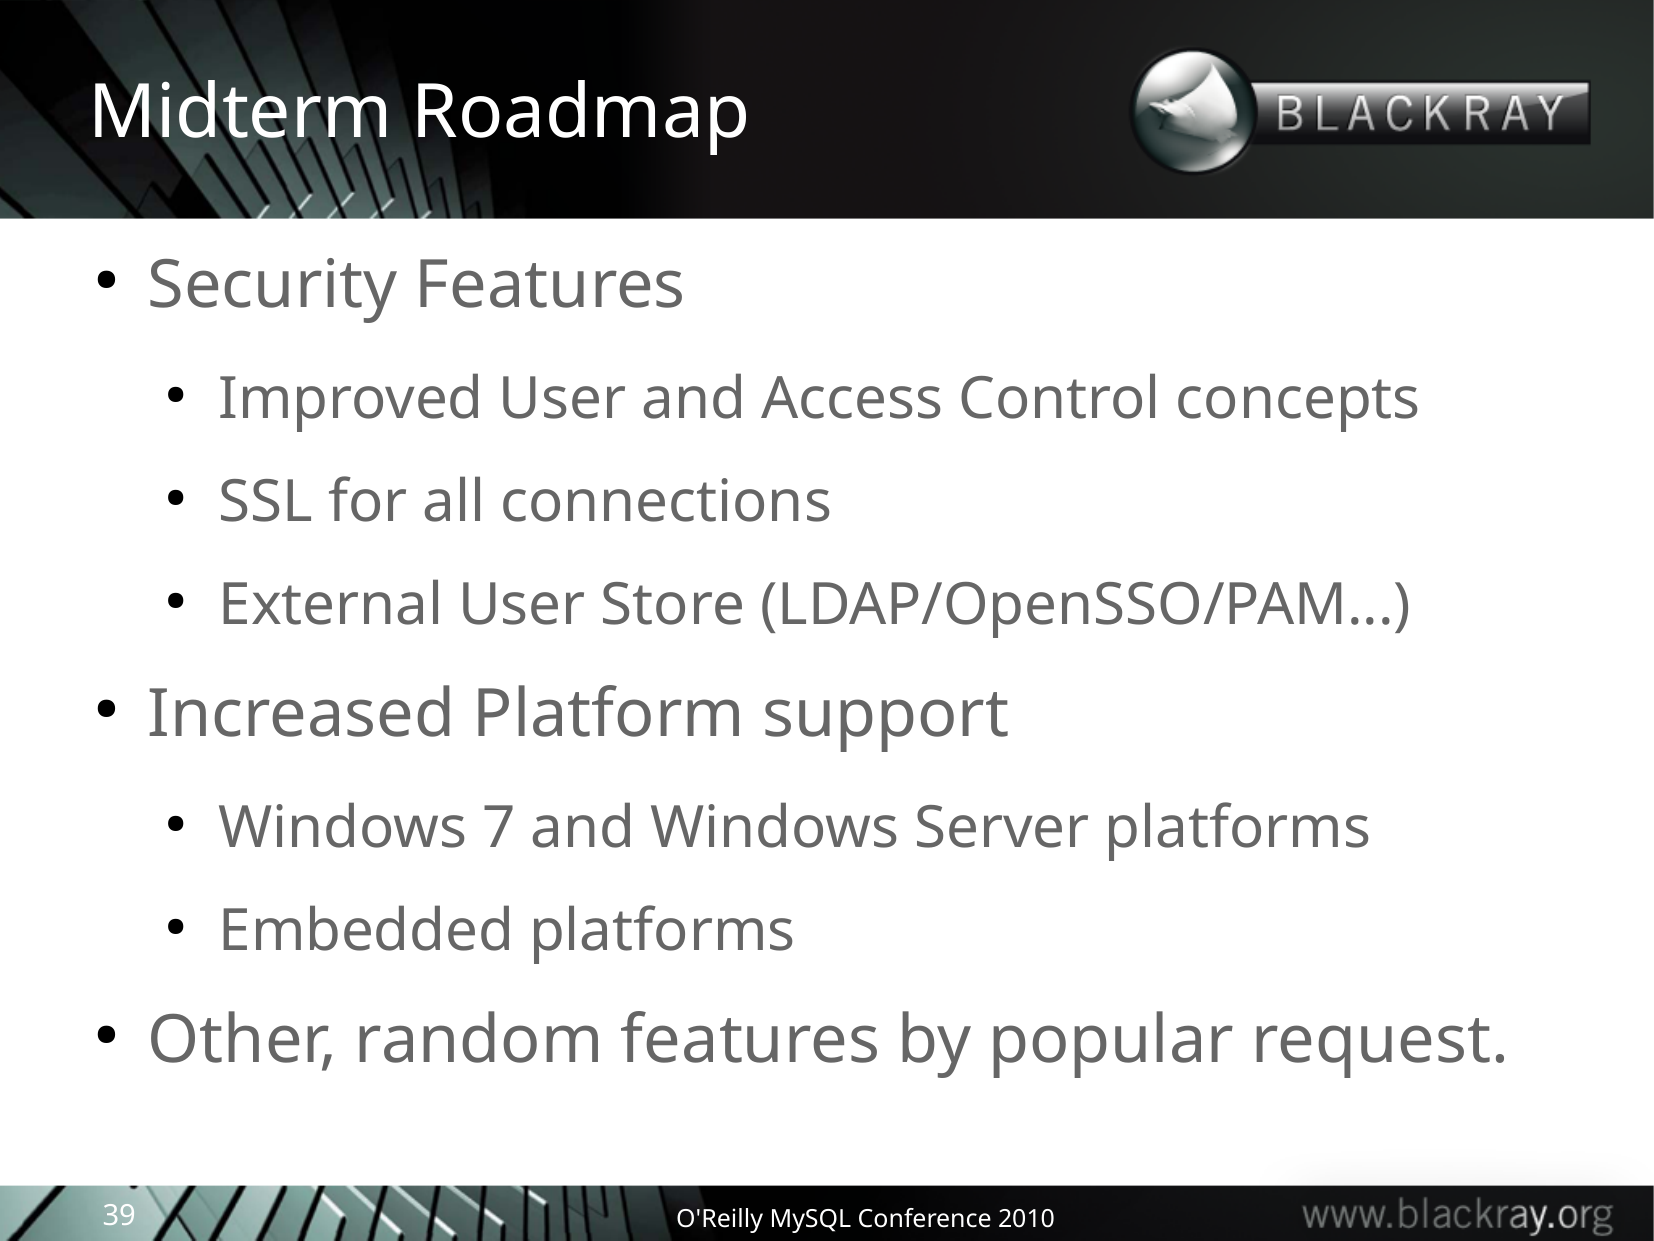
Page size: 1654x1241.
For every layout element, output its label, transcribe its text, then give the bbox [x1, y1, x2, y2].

title Midterm Roadmap [88, 46, 1577, 170]
list Security Features Improved User and Access Control concepts SSL for all connections External User Store (LDAP/OpenSSO/PAM...) Increased Platform support Windows 7 and Windows Server platforms Embedded platforms Other, random features by popular request. [76, 236, 1625, 1137]
picture [0, 0, 1654, 1241]
